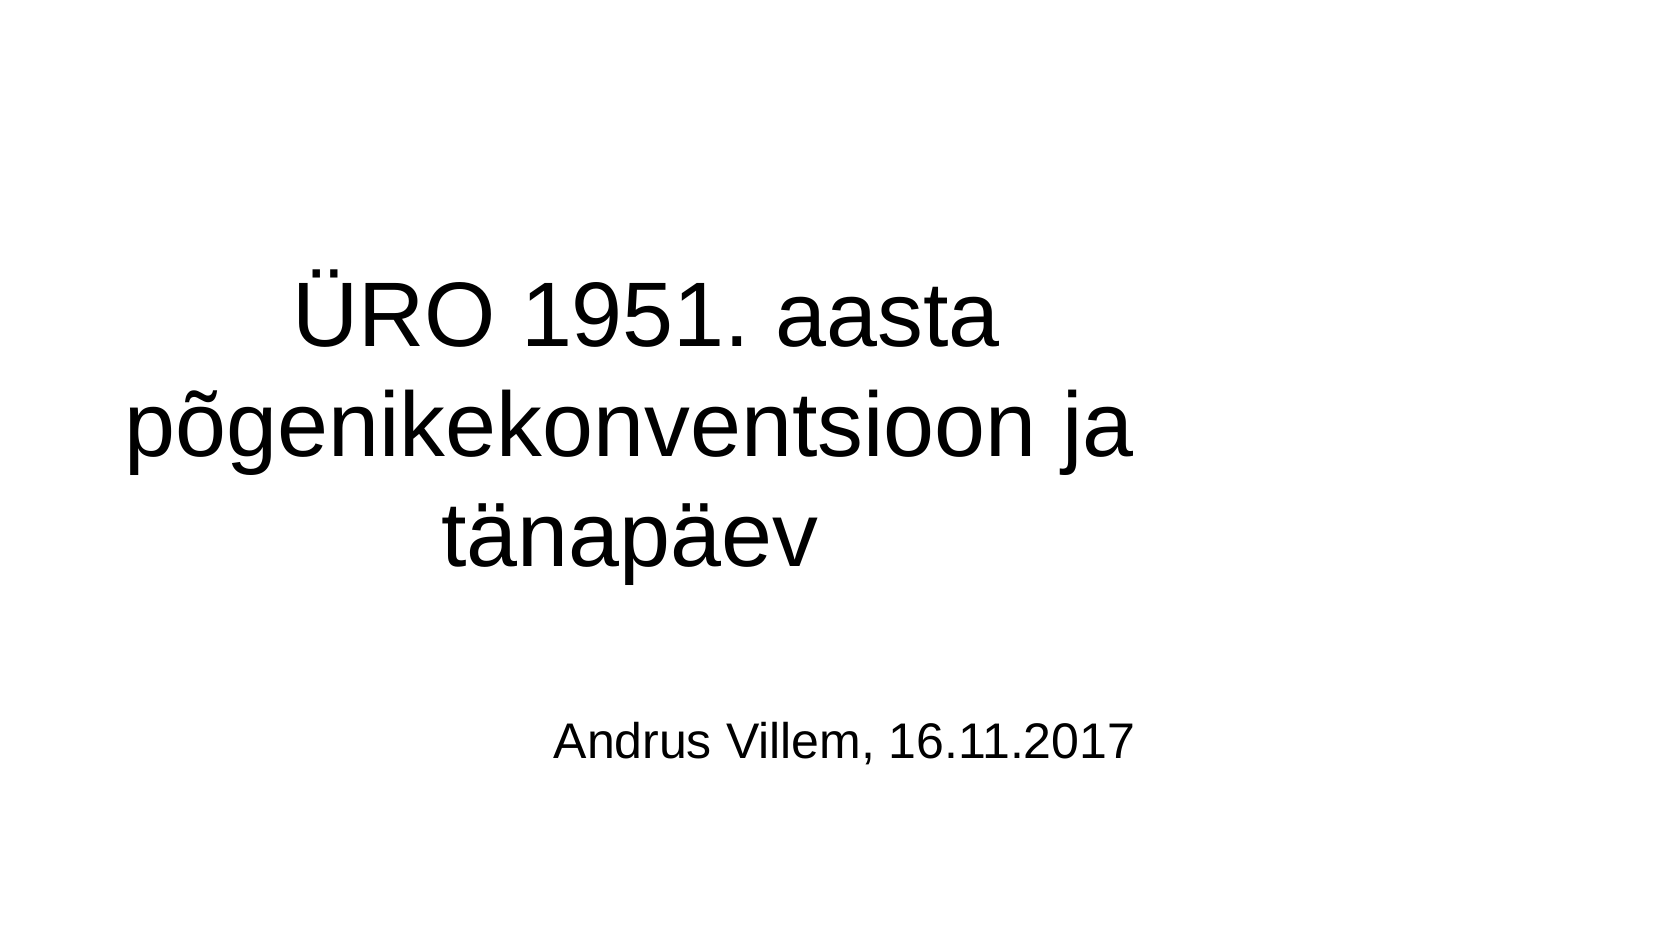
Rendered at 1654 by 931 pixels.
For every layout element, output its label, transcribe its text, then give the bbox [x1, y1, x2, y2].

subtitle ÜRO 1951. aasta põgenikekonventsioon ja tänapäev Andrus Villem, 16.11.2017 [124, 251, 1493, 773]
